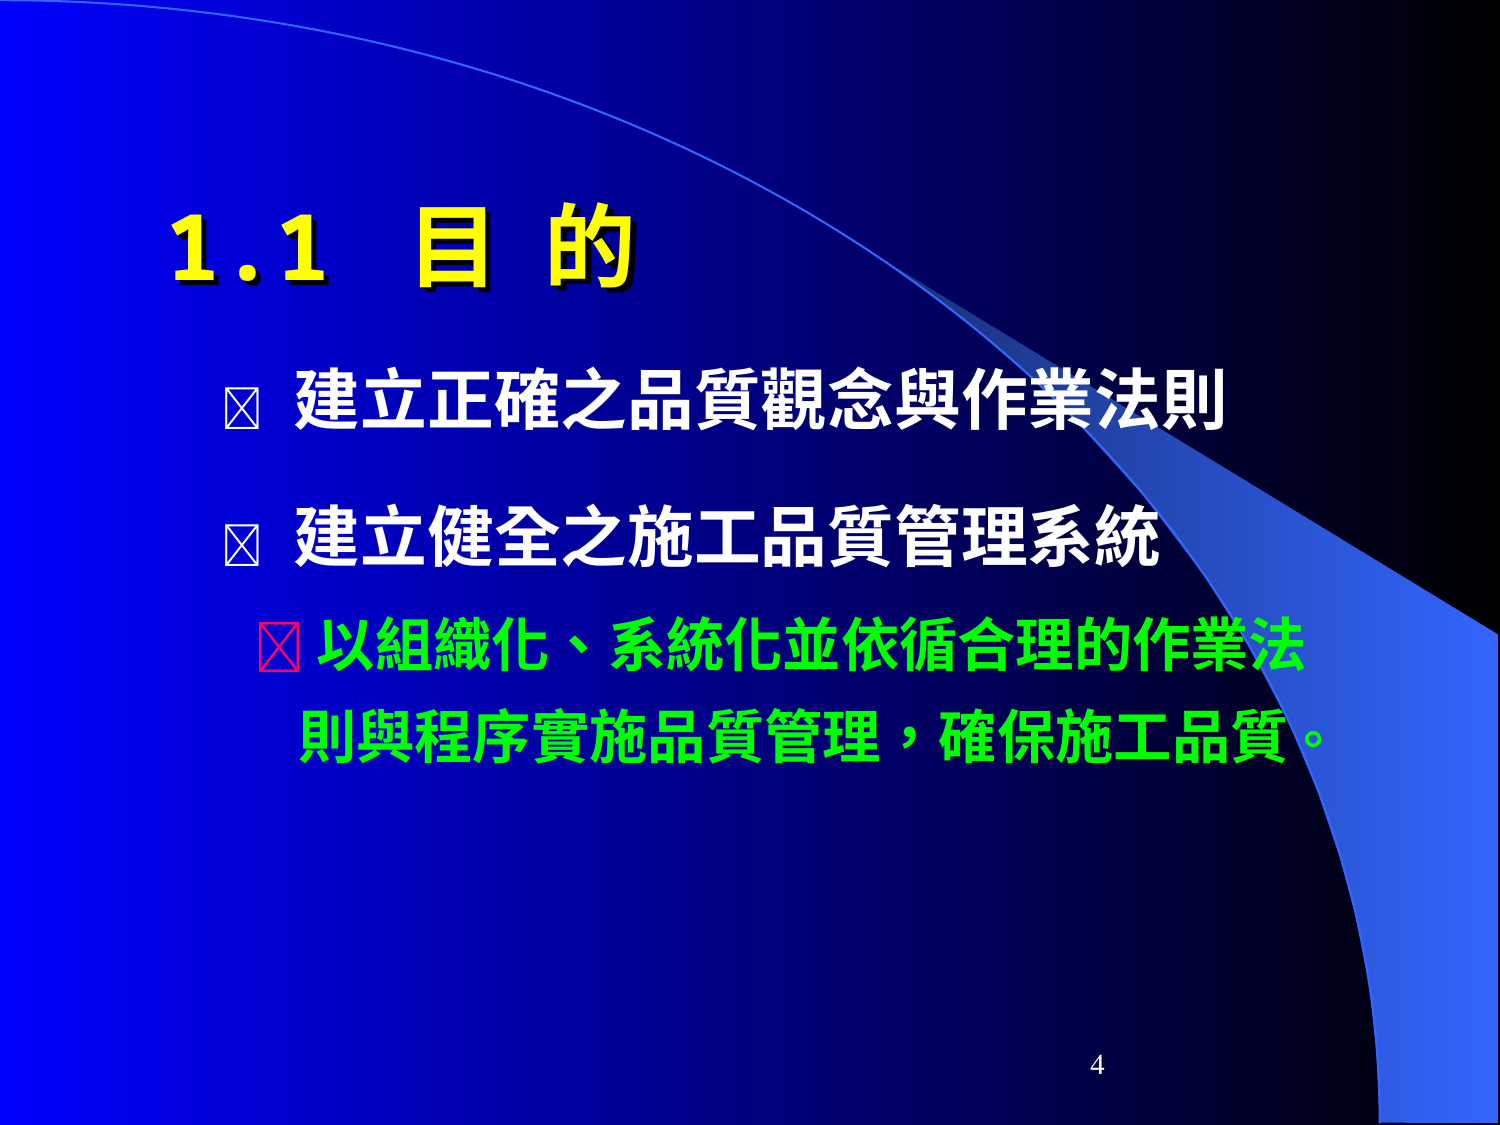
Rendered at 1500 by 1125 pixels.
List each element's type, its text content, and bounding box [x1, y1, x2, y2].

text_box [1074, 1026, 1388, 1101]
list  建立正確之品質觀念與作業法則  建立健全之施工品質管理系統 以組織化、系統化並依循合理的作業法 則與程序實施品質管理，確保施工品質。 [150, 350, 1426, 1026]
title 1.1 目 的 [150, 149, 1426, 338]
